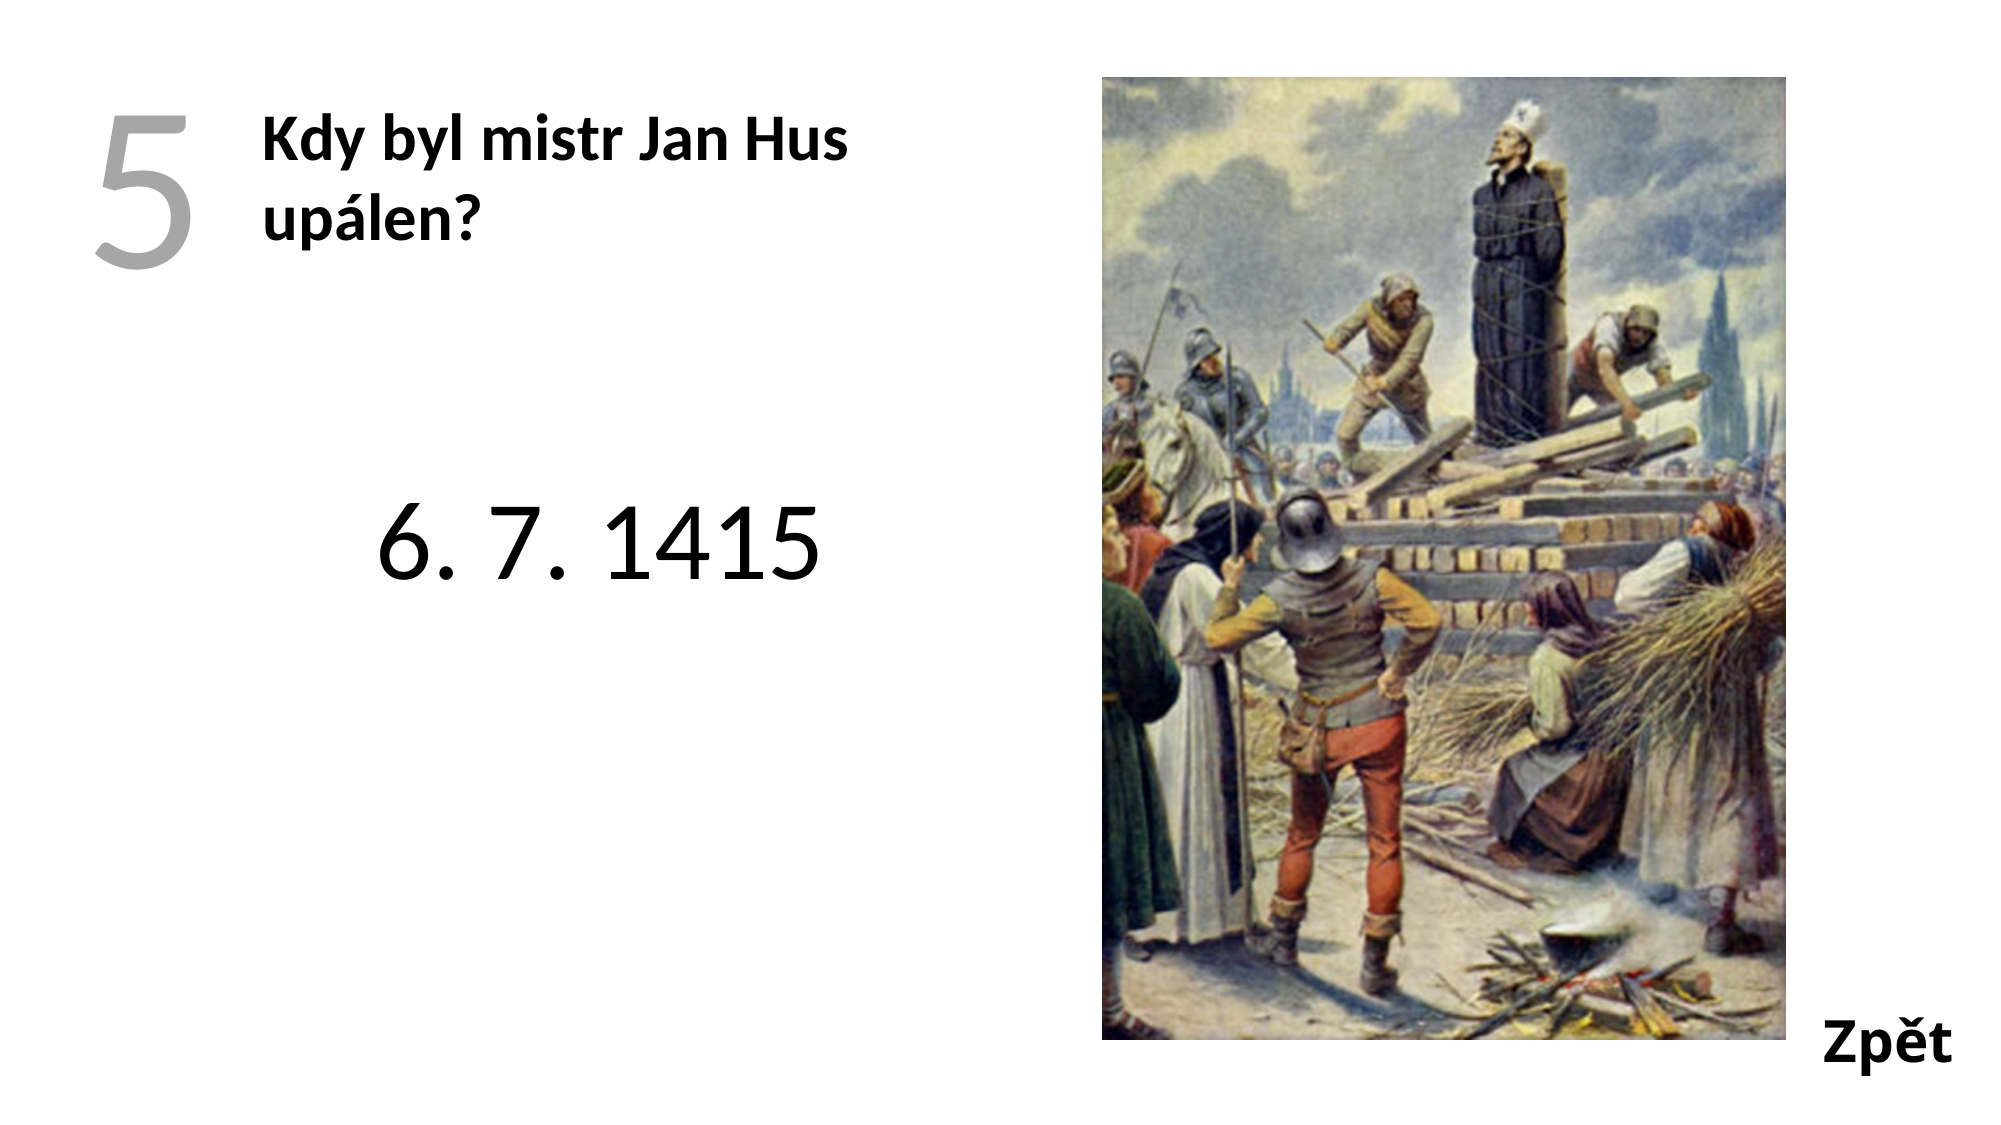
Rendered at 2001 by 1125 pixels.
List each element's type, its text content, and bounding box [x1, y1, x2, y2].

text_box Kdy byl mistr Jan Hus upálen? [248, 86, 870, 262]
text_box Zpět [1809, 996, 1970, 1083]
text_box 6. 7. 1415 [360, 459, 841, 611]
picture [1102, 77, 1786, 1040]
text_box 5 [69, 23, 220, 324]
